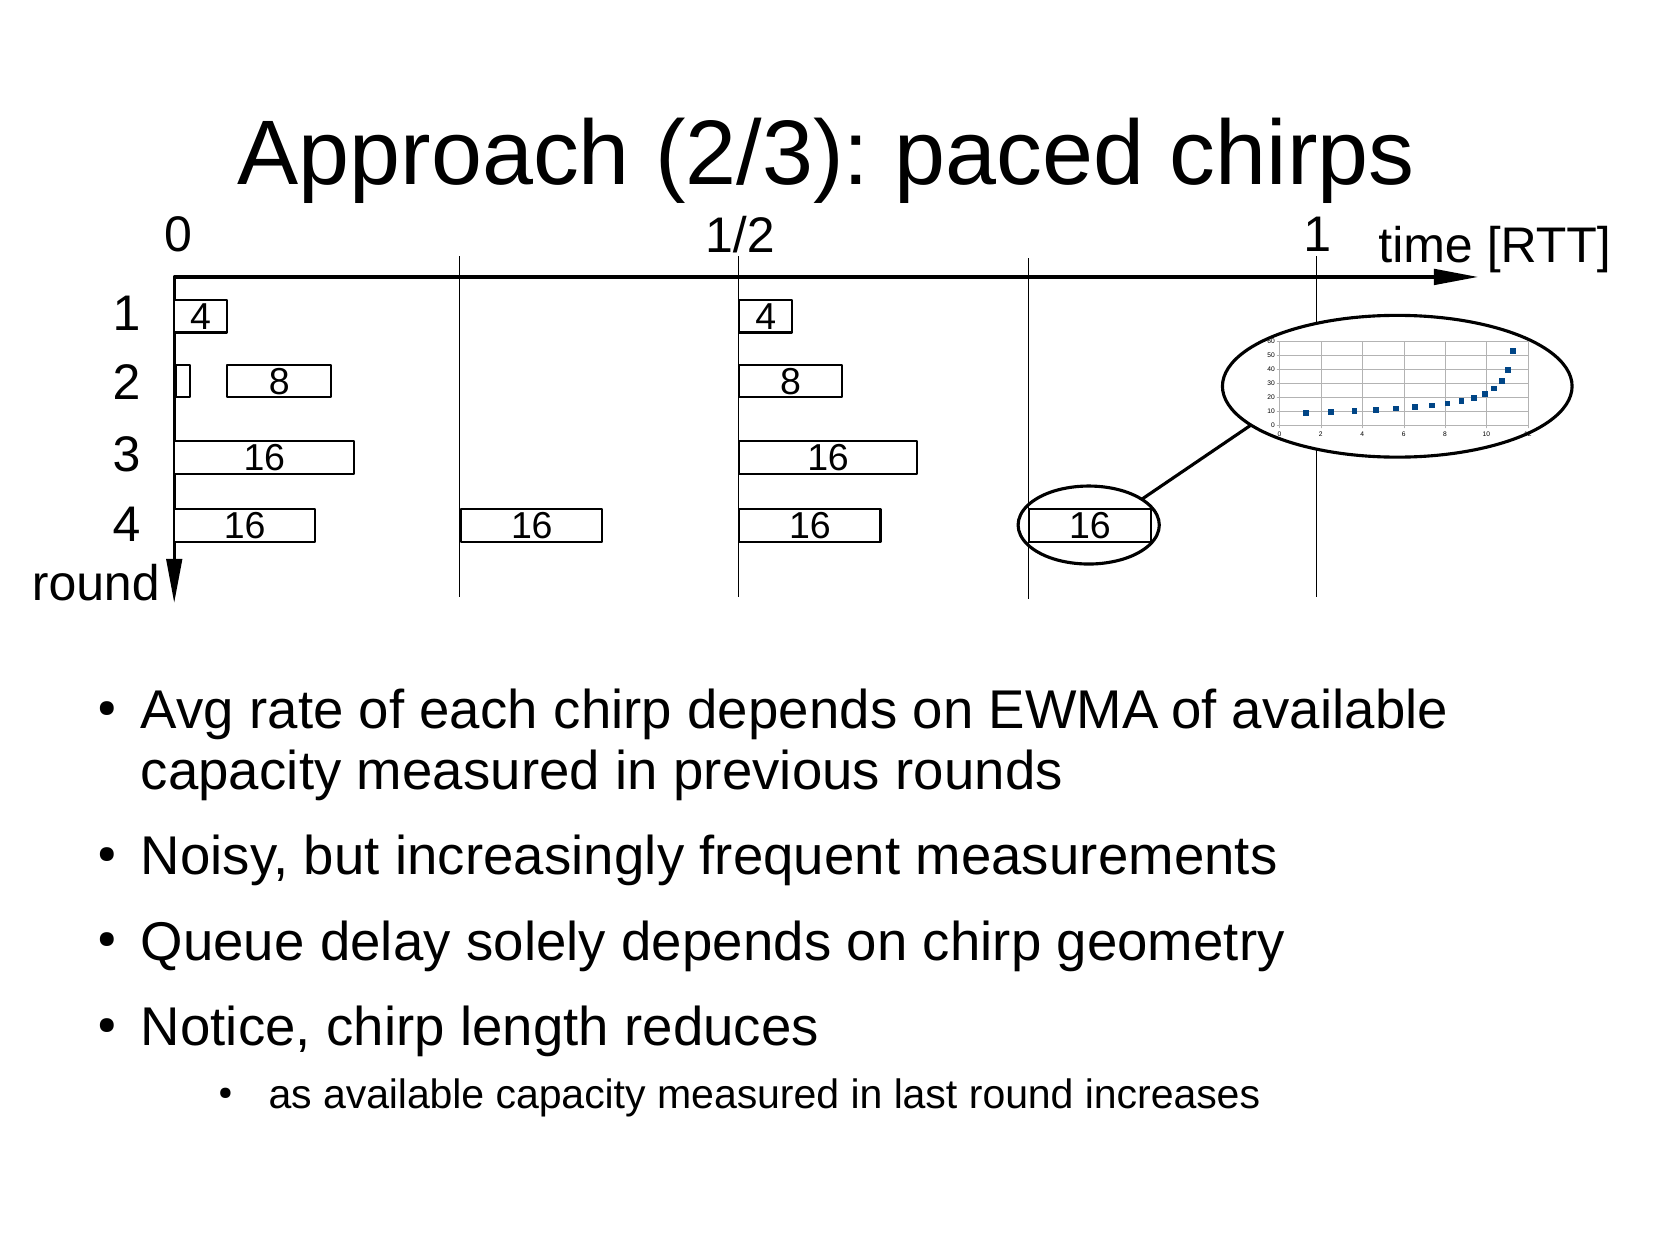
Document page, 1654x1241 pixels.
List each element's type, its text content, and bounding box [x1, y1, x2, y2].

text_box [175, 364, 191, 398]
picture [1267, 337, 1532, 438]
title Approach (2/3): paced chirps [82, 49, 1571, 257]
text_box 2 [98, 346, 167, 418]
text_box [1532, 341, 1573, 432]
text_box 0 [149, 198, 218, 269]
text_box 16 [1029, 509, 1152, 542]
text_box 3 [98, 419, 167, 488]
text_box 1 [98, 277, 167, 346]
text_box 1/2 [690, 200, 798, 271]
text_box 1 [1288, 198, 1358, 269]
text_box [1271, 315, 1524, 337]
list Avg rate of each chirp depends on EWMA of available capacity measured in previous rounds Noisy, but increasingly frequent measurements Queue delay solely depends on chirp geometry Notice, chirp length reduces as available capacity measured in last round increases [82, 679, 1571, 1121]
text_box 16 [174, 509, 316, 542]
text_box 16 [174, 441, 355, 474]
text_box 16 [739, 441, 917, 474]
text_box [1222, 338, 1267, 434]
text_box 4 [739, 300, 792, 333]
text_box [1277, 438, 1517, 458]
text_box 16 [461, 509, 603, 542]
text_box time [RTT] [1363, 209, 1641, 281]
text_box 8 [227, 364, 332, 398]
text_box 16 [739, 509, 881, 542]
text_box round [17, 548, 179, 619]
text_box 4 [98, 488, 167, 560]
text_box 4 [174, 300, 227, 333]
text_box 8 [739, 364, 842, 398]
